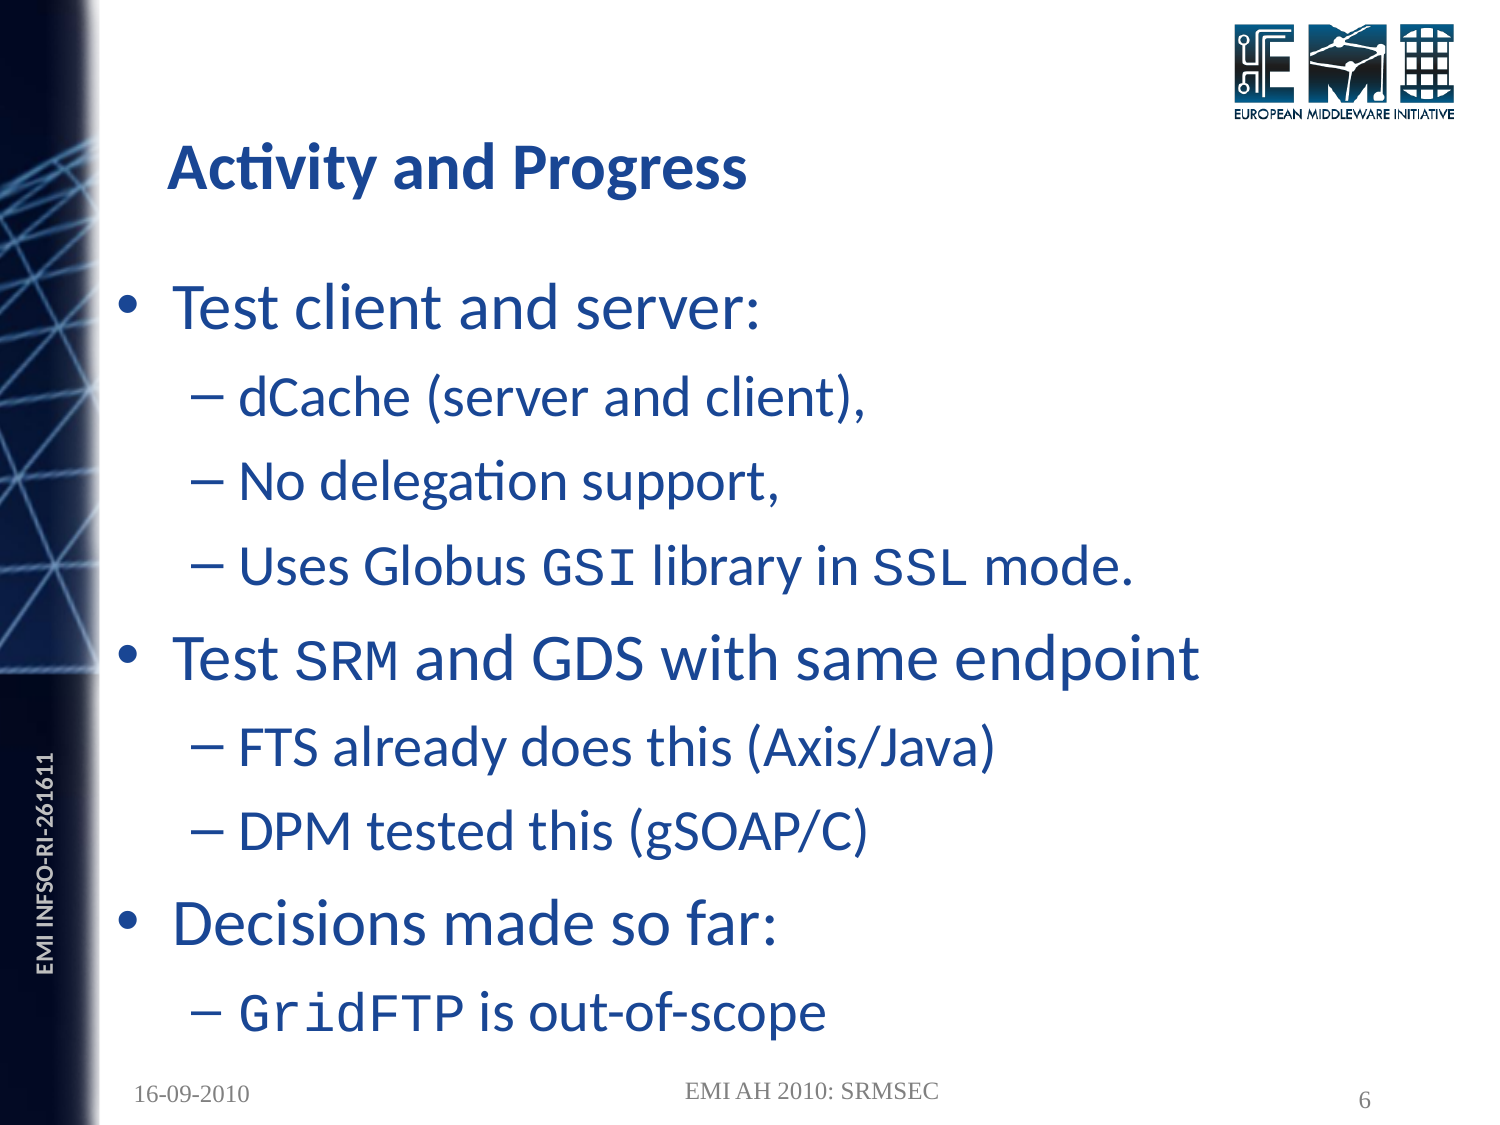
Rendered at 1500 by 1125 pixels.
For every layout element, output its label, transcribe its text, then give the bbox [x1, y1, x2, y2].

picture [1185, 8, 1500, 140]
picture [0, 0, 111, 1125]
text_box Activity and Progress [153, 115, 1276, 211]
list Test client and server: dCache (server and client), No delegation support, Uses Globus GSI library in SSL mode. Test SRM and GDS with same endpoint FTS already does this (Axis/Java) DPM tested this (gSOAP/C) Decisions made so far: GridFTP is out-of-scope [116, 263, 1467, 1044]
